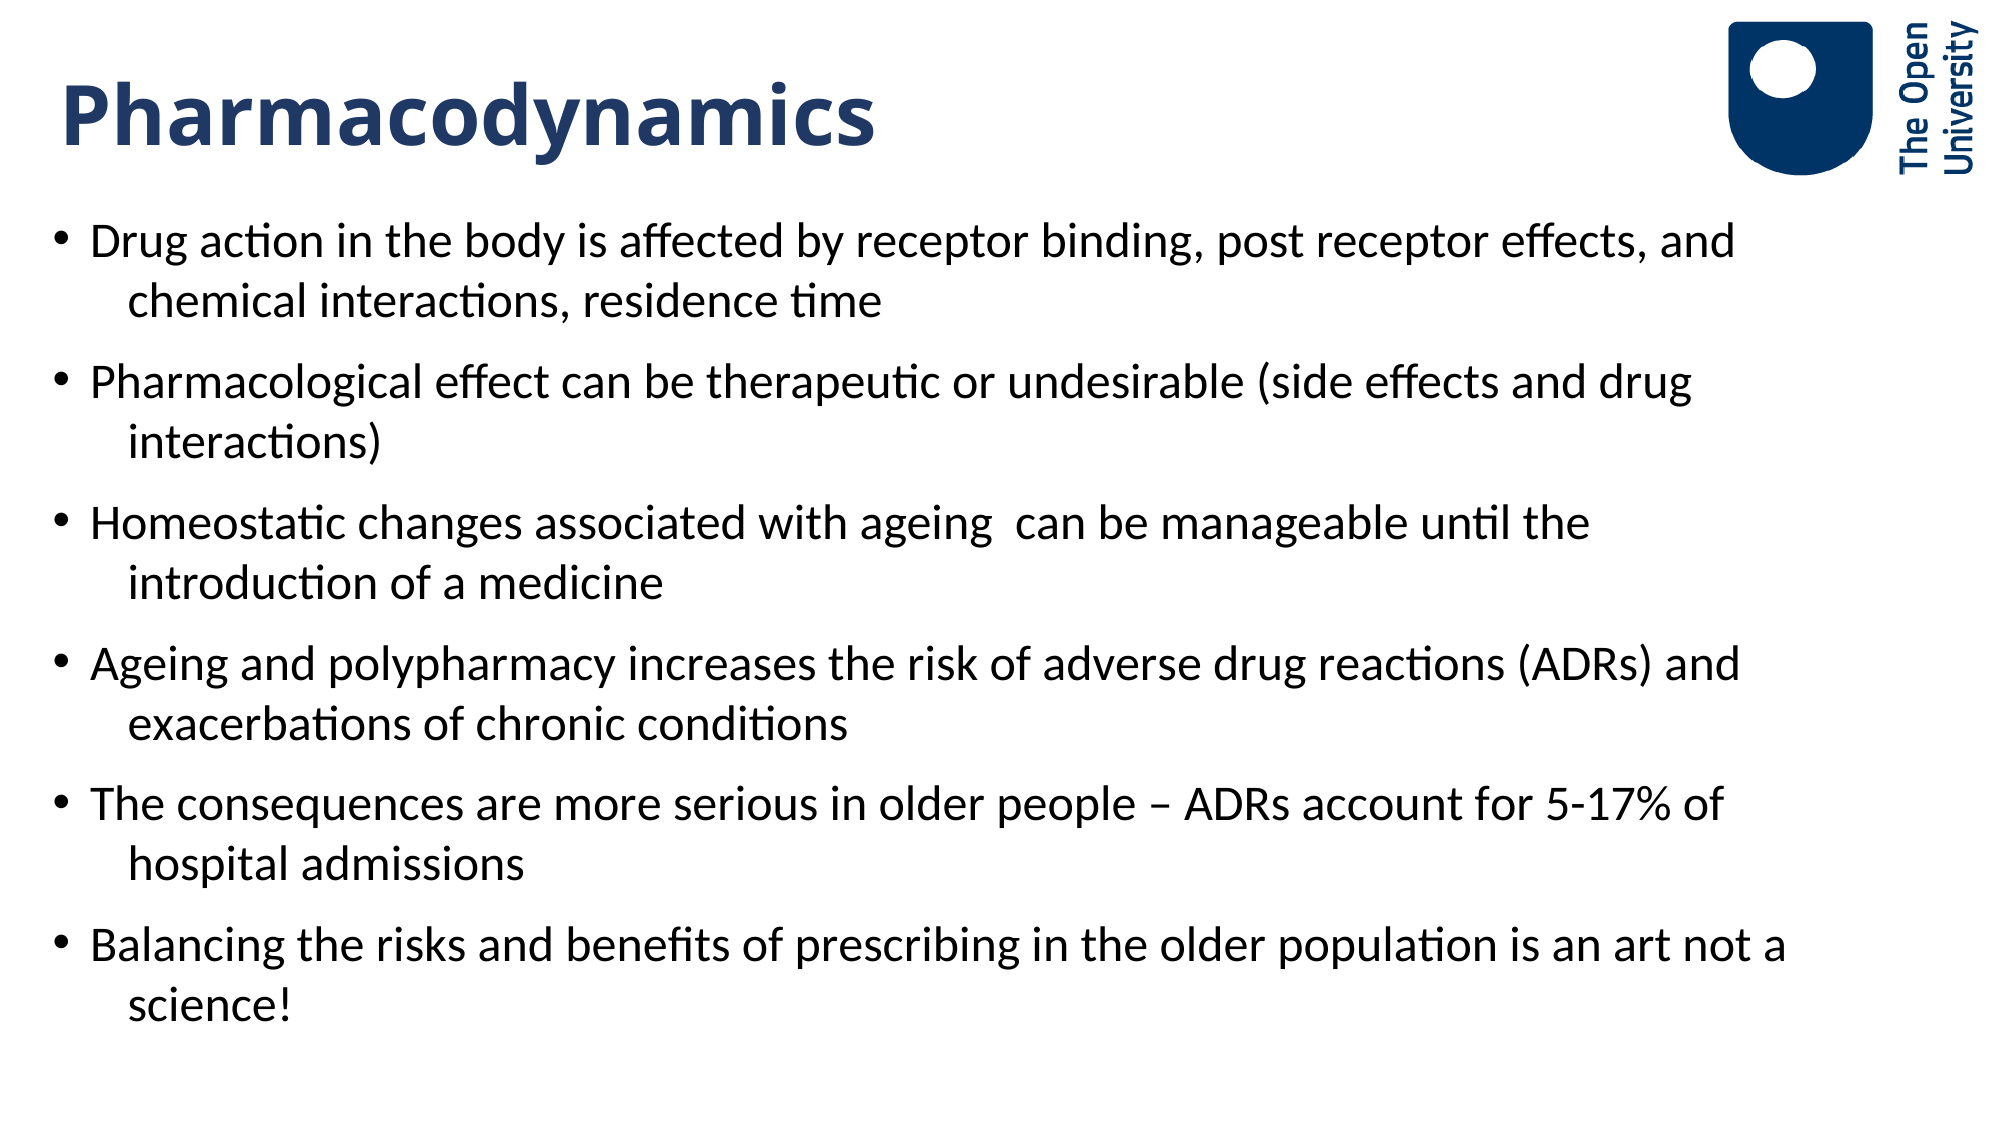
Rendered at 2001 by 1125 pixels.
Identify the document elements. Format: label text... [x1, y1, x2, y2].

picture [1727, 18, 1981, 177]
title Pharmacodynamics [44, 50, 1770, 188]
list Drug action in the body is affected by receptor binding, post receptor effects, and chemical interactions, residence time Pharmacological effect can be therapeutic or undesirable (side effects and drug interactions) Homeostatic changes associated with ageing can be manageable until the introduction of a medicine Ageing and polypharmacy increases the risk of adverse drug reactions (ADRs) and exacerbations of chronic conditions The consequences are more serious in older people – ADRs account for 5-17% of hospital admissions Balancing the risks and benefits of prescribing in the older population is an art not a science! [37, 200, 1867, 1070]
